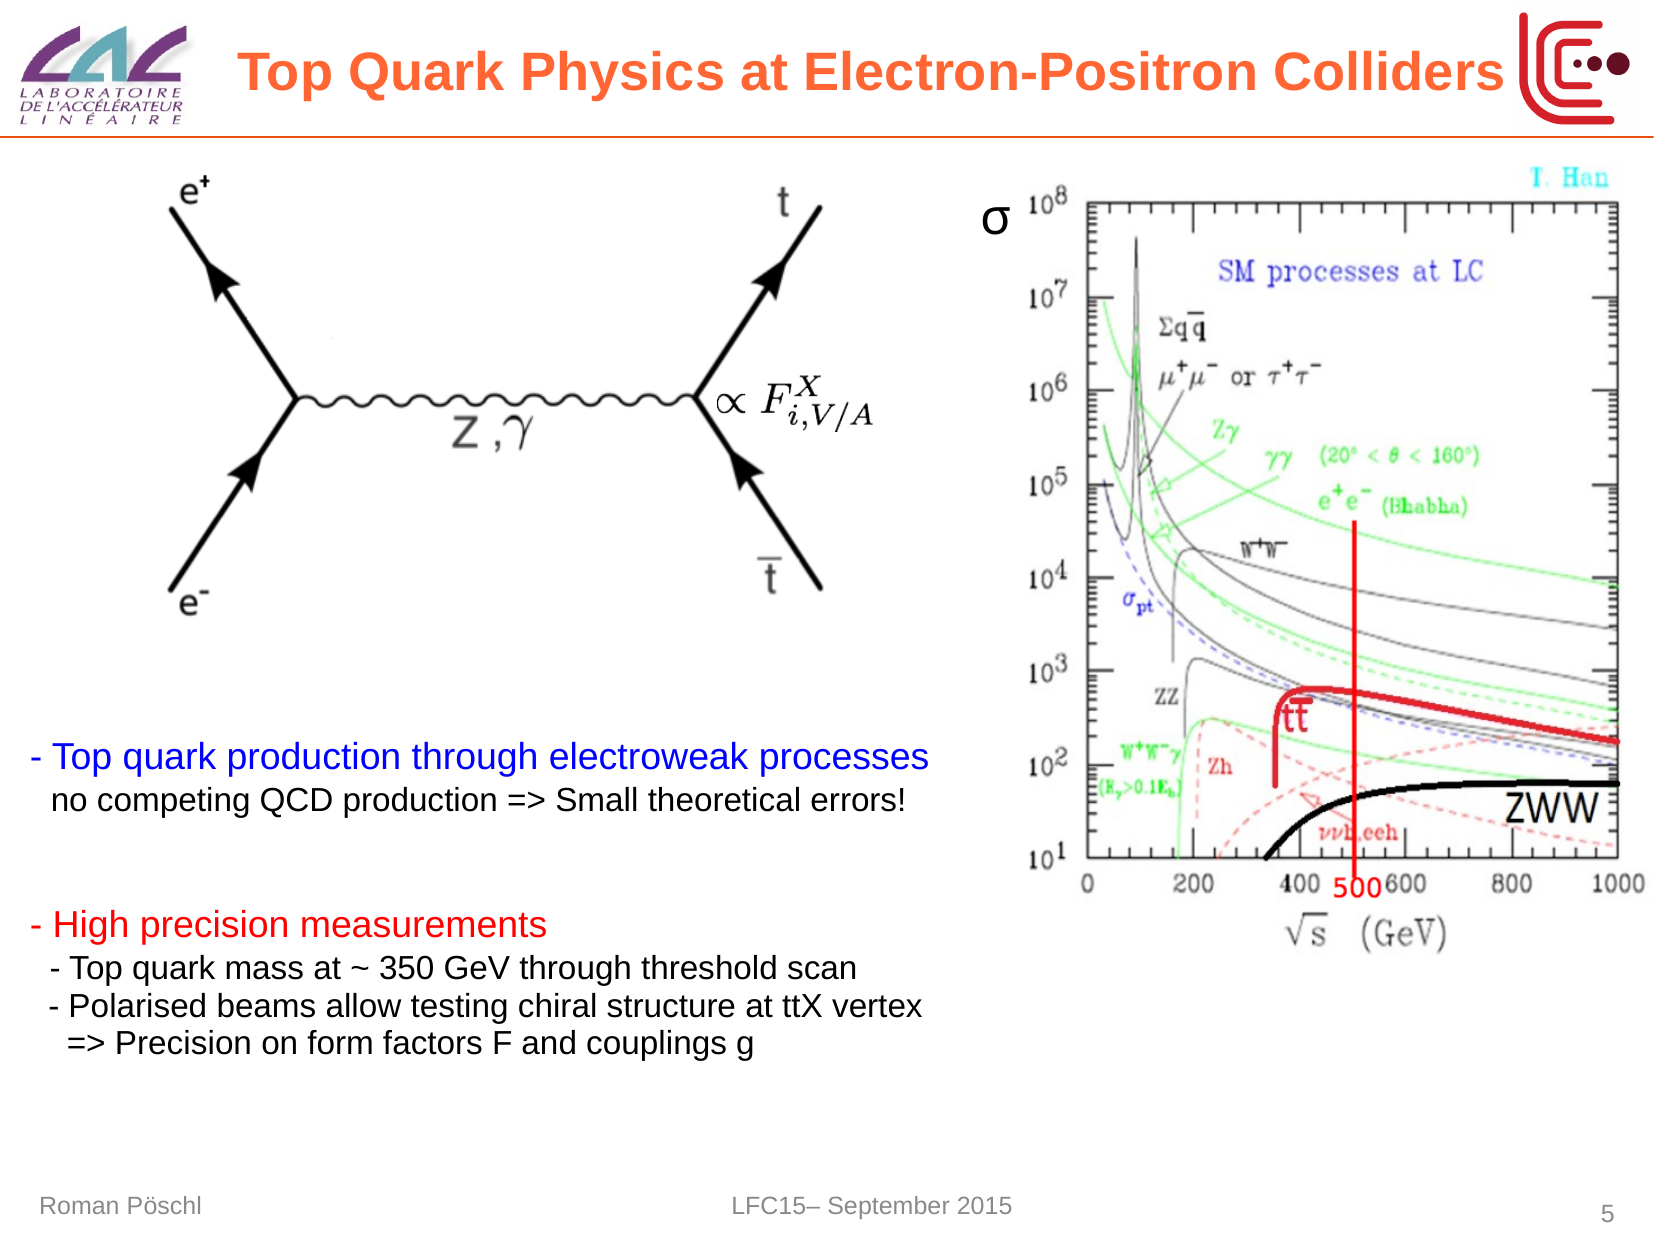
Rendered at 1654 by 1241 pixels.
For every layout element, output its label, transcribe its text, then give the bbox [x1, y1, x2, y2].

picture [1015, 166, 1654, 957]
title Top Quark Physics at Electron-Positron Colliders [128, 29, 1617, 113]
text_box - Top quark production through electroweak processes no competing QCD production => Small theoretical errors! - High precision measurements - Top quark mass at ~ 350 GeV through threshold scan - Polarised beams allow testing chiral structure at ttX vertex => Precision on form factors F and couplings g [15, 630, 1654, 1241]
text_box σ [965, 173, 1015, 285]
picture [17, 22, 199, 127]
picture [1508, 2, 1641, 135]
picture [111, 153, 874, 628]
